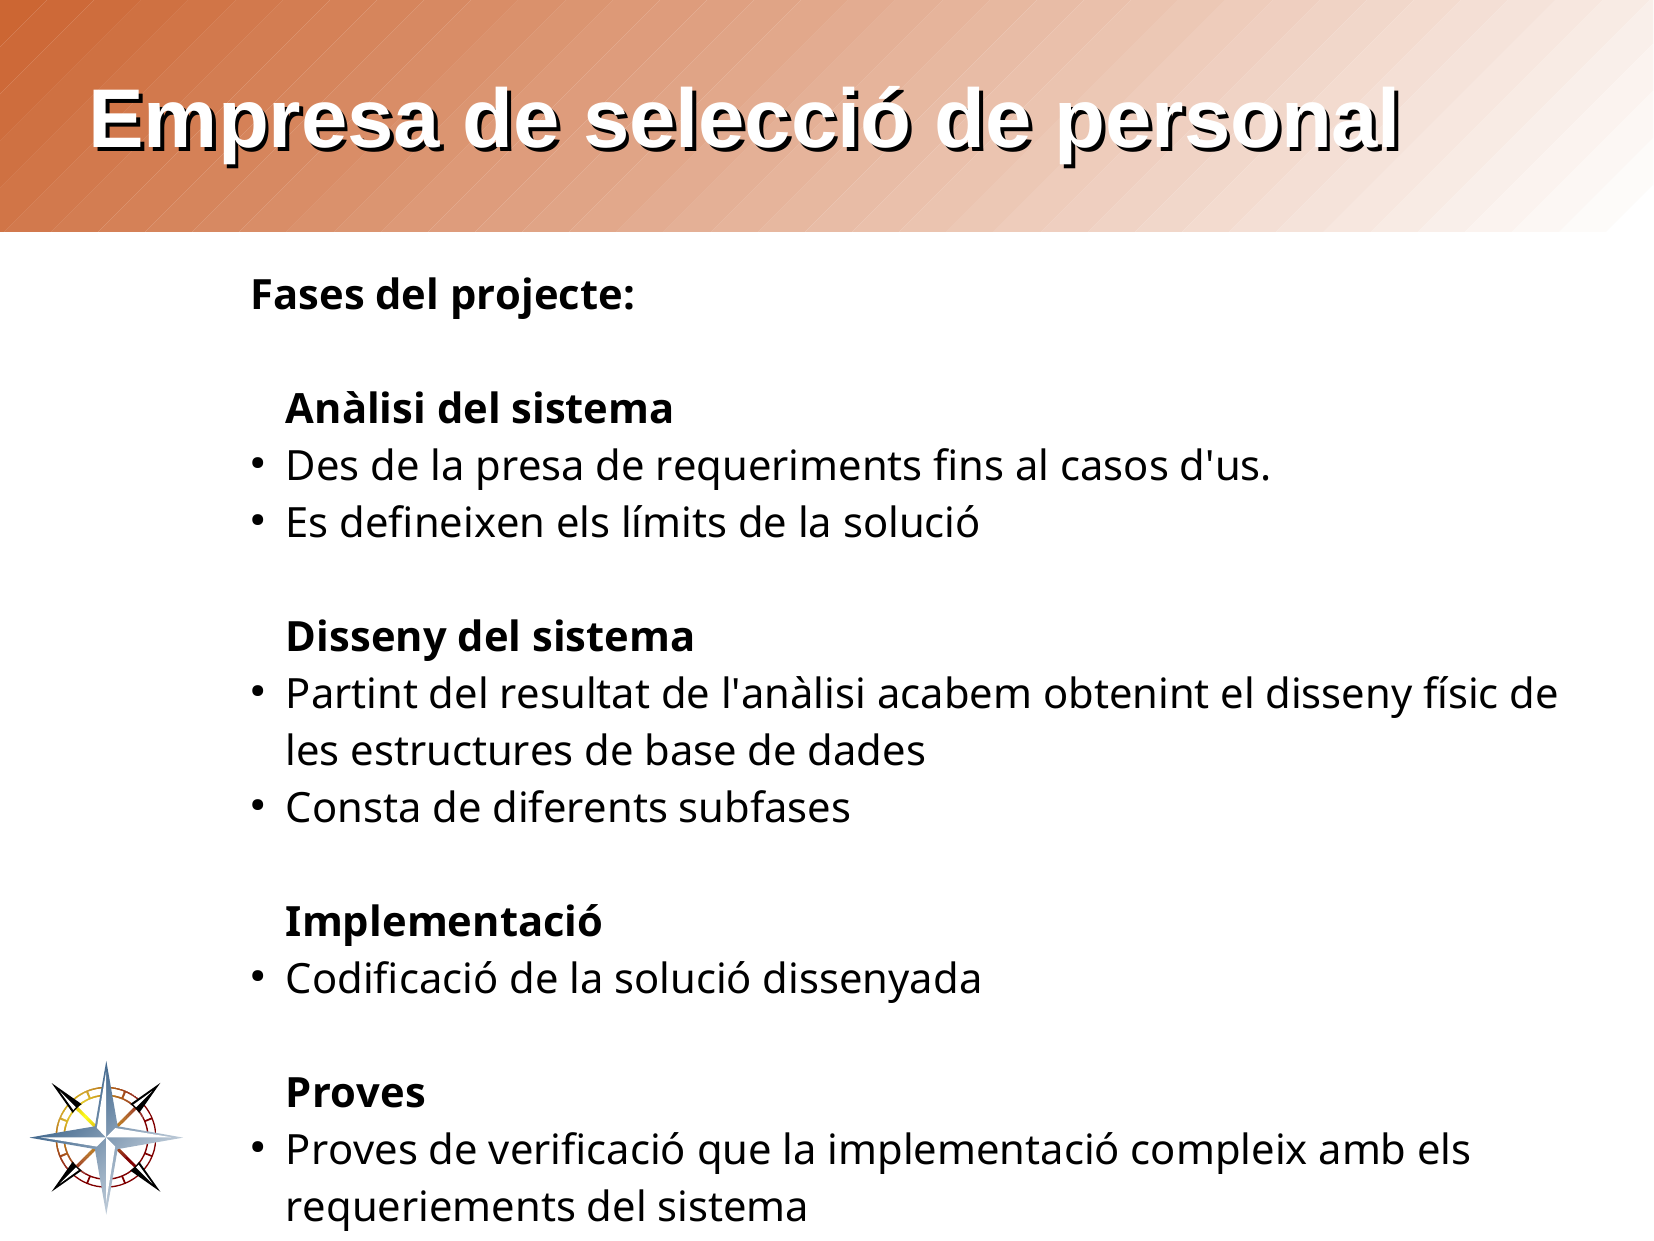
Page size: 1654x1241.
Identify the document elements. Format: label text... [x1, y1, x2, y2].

text_box Fases del projecte: Anàlisi del sistema Des de la presa de requeriments fins al casos d'us. Es defineixen els límits de la solució Disseny del sistema Partint del resultat de l'anàlisi acabem obtenint el disseny físic de les estructures de base de dades Consta de diferents subfases Implementació Codificació de la solució dissenyada Proves Proves de verificació que la implementació compleix amb els requeriements del sistema [250, 324, 1625, 1241]
title Empresa de selecció de personal [88, 0, 1625, 238]
